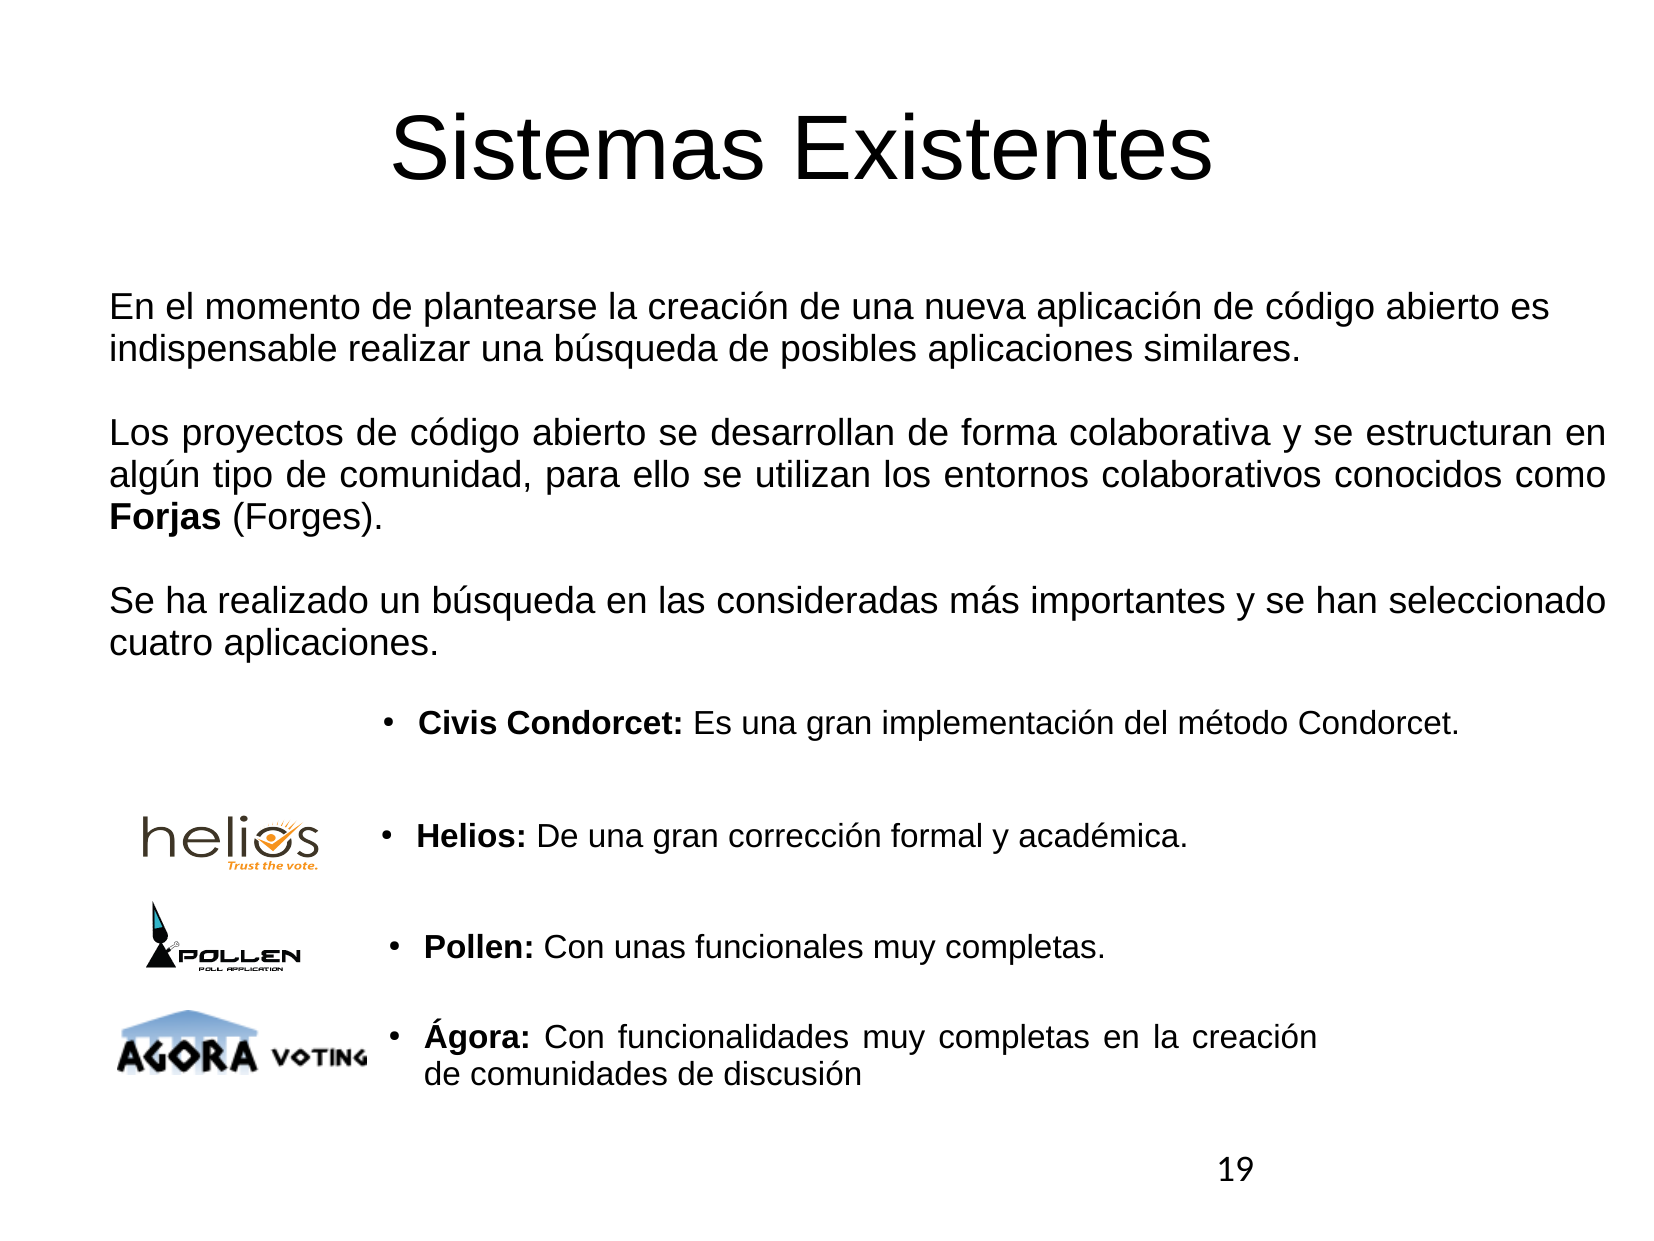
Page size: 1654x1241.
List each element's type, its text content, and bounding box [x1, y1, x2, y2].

text_box Civis Condorcet: Es una gran implementación del método Condorcet. [368, 696, 1477, 750]
picture [129, 897, 305, 975]
text_box Helios: De una gran corrección formal y académica. [366, 810, 1205, 864]
text_box Pollen: Con unas funcionales muy completas. [373, 921, 1123, 993]
text_box Ágora: Con funcionalidades muy completas en la creación de comunidades de discusión [373, 1010, 1347, 1117]
text_box En el momento de plantearse la creación de una nueva aplicación de código abierto es indispensable realizar una búsqueda de posibles aplicaciones similares. Los proyectos de código abierto se desarrollan de forma colaborativa y se estructuran en algún tipo de comunidad, para ello se utilizan los entornos colaborativos conocidos como Forjas (Forges). Se ha realizado un búsqueda en las consideradas más importantes y se han seleccionado cuatro aplicaciones. [94, 236, 1622, 673]
picture [141, 814, 320, 871]
text_box <número> [1201, 1136, 1588, 1203]
picture [117, 1010, 367, 1075]
title Sistemas Existentes [59, 23, 1548, 272]
